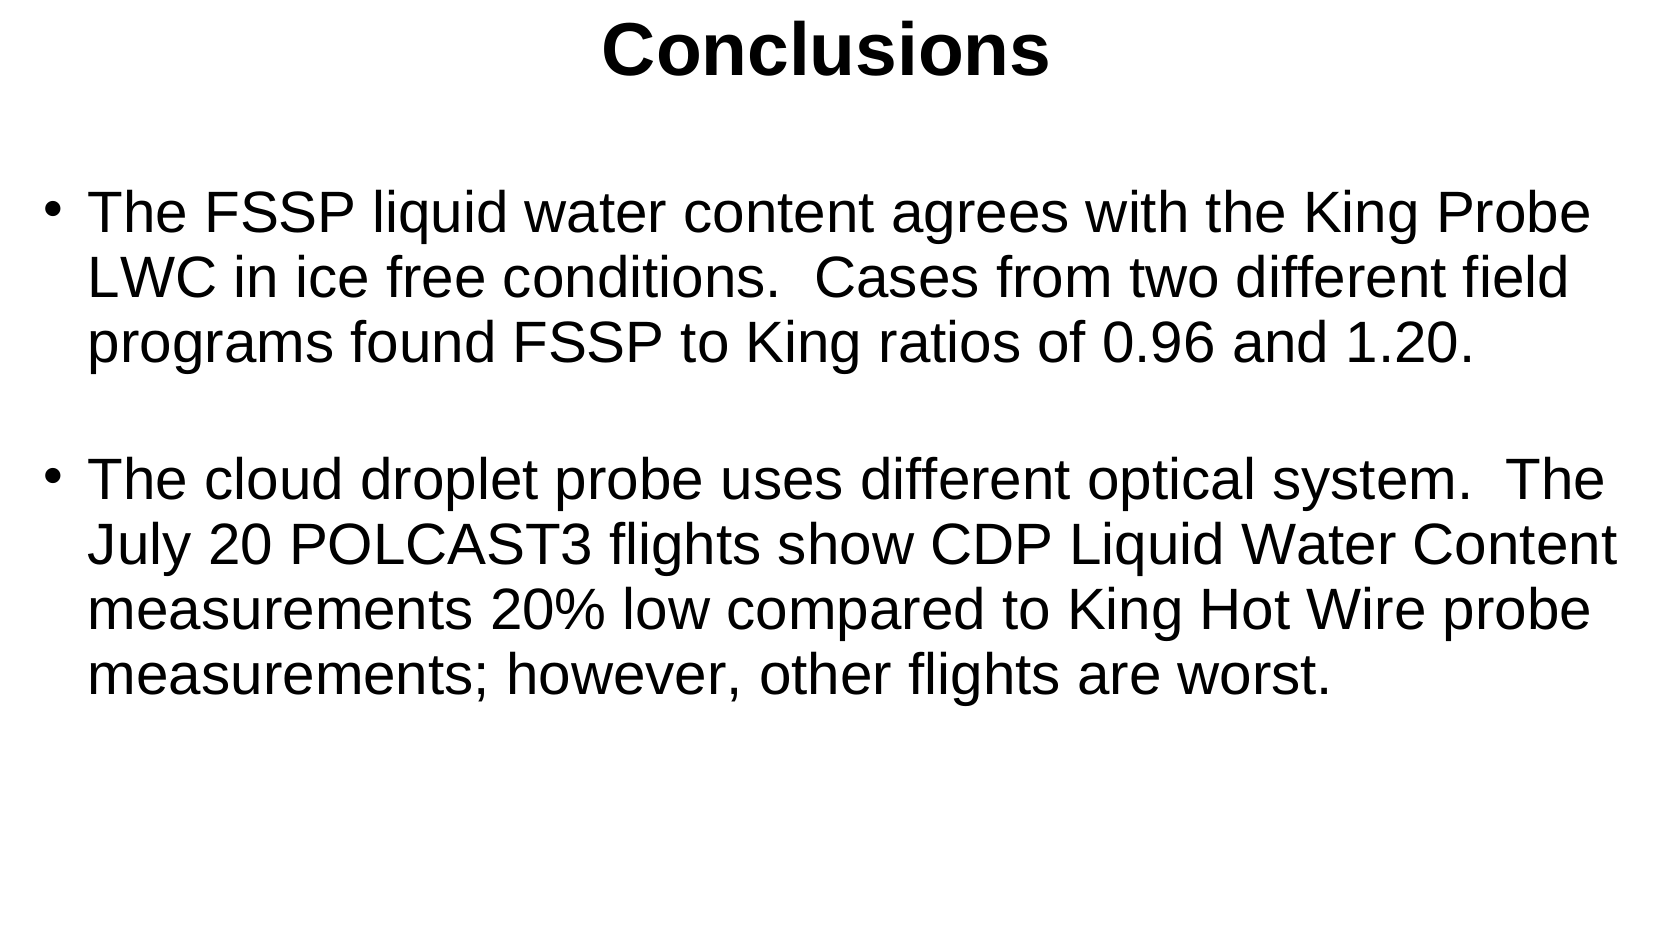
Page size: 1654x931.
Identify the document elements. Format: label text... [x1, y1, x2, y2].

text_box The FSSP liquid water content agrees with the King Probe LWC in ice free conditions. Cases from two different field programs found FSSP to King ratios of 0.96 and 1.20. The cloud droplet probe uses different optical system. The July 20 POLCAST3 flights show CDP Liquid Water Content measurements 20% low compared to King Hot Wire probe measurements; however, other flights are worst. [7, 179, 1651, 707]
text_box Conclusions [0, 9, 1654, 92]
